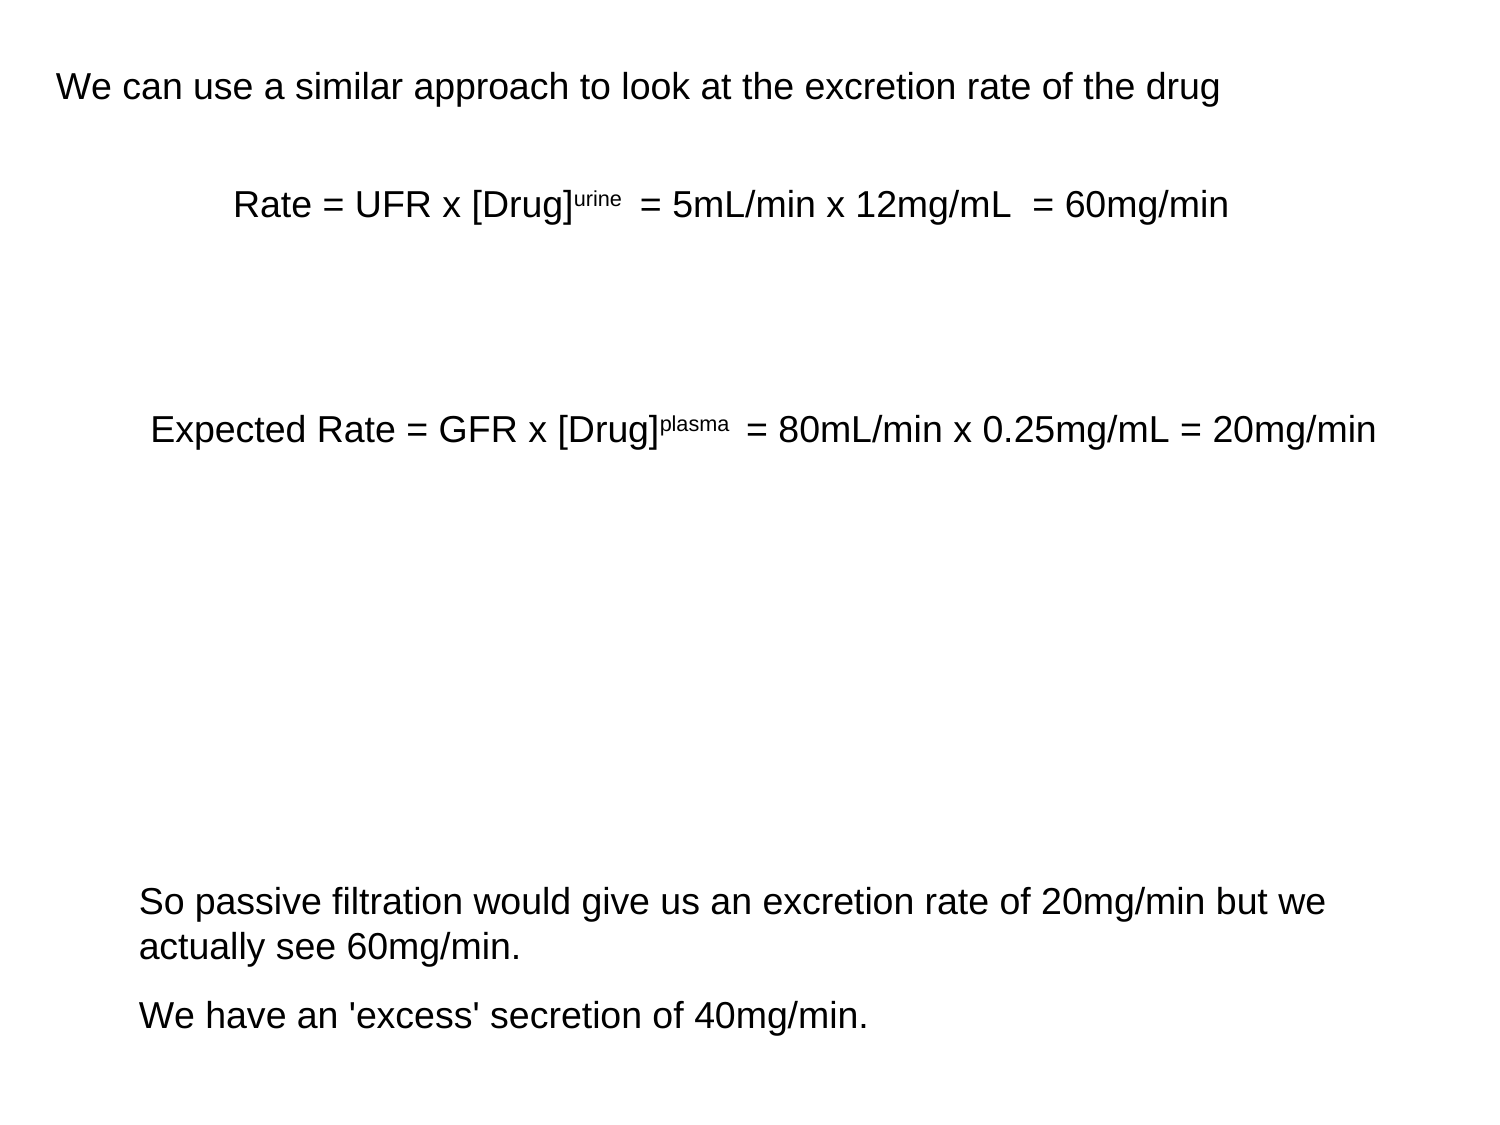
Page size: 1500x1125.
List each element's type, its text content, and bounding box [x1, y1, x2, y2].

text_box We can use a similar approach to look at the excretion rate of the drug [41, 54, 1424, 116]
text_box So passive filtration would give us an excretion rate of 20mg/min but we actually see 60mg/min. We have an 'excess' secretion of 40mg/min. [123, 869, 1447, 1044]
text_box Expected Rate = GFR x [Drug]plasma = 80mL/min x 0.25mg/mL = 20mg/min [135, 397, 1483, 458]
text_box Rate = UFR x [Drug]urine = 5mL/min x 12mg/mL = 60mg/min [218, 172, 1459, 234]
